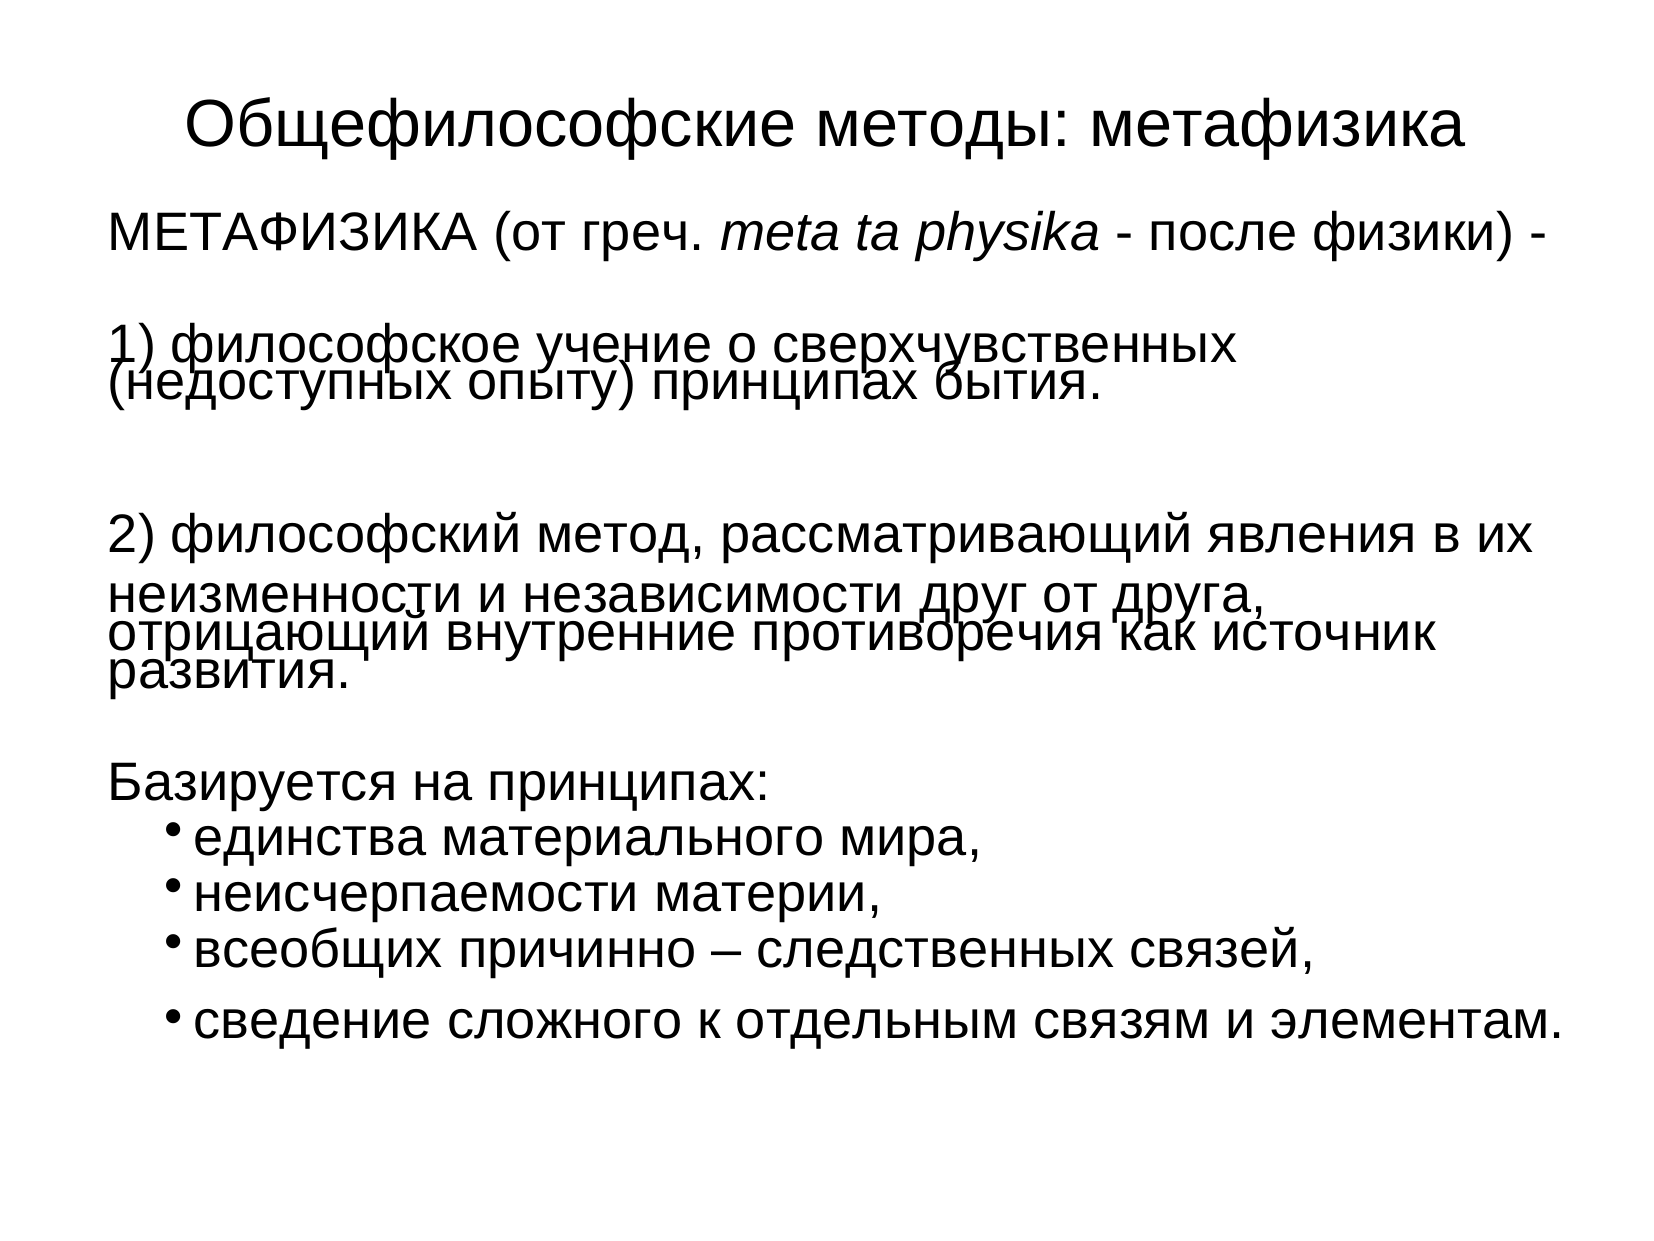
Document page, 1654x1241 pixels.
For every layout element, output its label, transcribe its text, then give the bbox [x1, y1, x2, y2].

subtitle МЕТАФИЗИКА (от греч. meta ta physika - после физики) - 1) философское учение о сверхчувственных (недоступных опыту) принципах бытия. 2) философский метод, рассматривающий явления в их неизменности и независимости друг от друга, отрицающий внутренние противоречия как источник развития. Базируется на принципах: единства материального мира, неисчерпаемости материи, всеобщих причинно – следственных связей, сведение сложного к отдельным связям и элементам. [108, 207, 1595, 1063]
title Общефилософские методы: метафизика [82, 88, 1569, 178]
